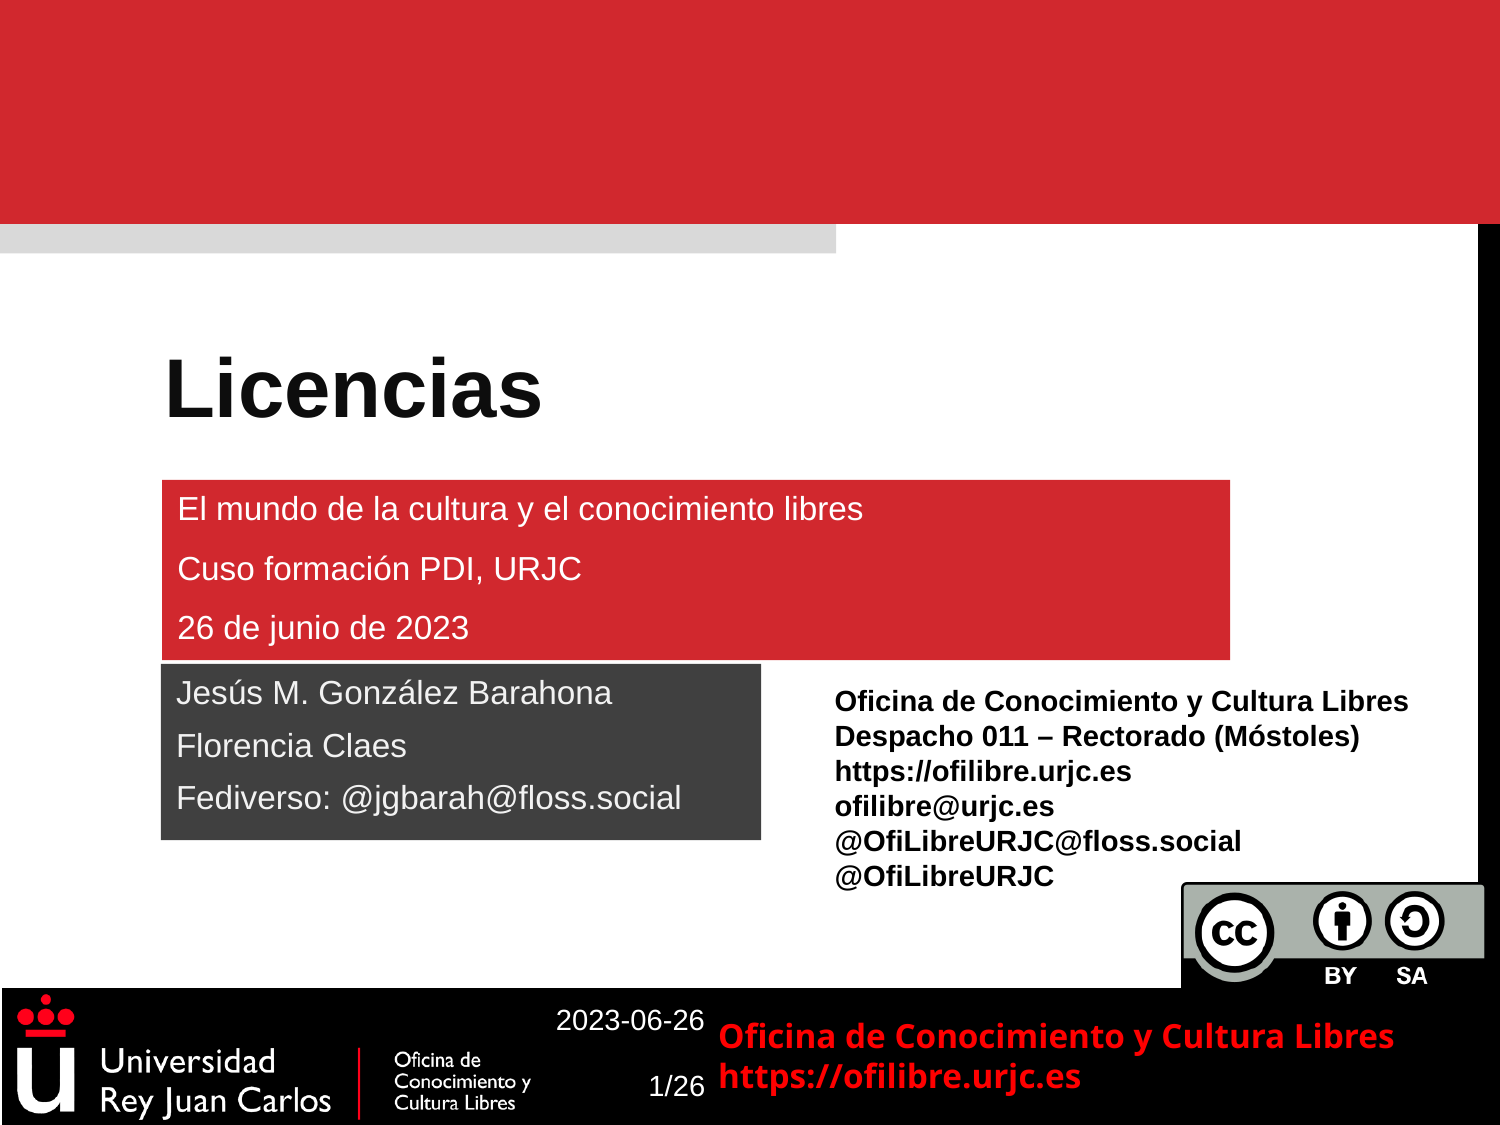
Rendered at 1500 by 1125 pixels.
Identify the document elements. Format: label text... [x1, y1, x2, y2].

text_box Jesús M. González Barahona Florencia Claes Fediverso: @jgbarah@floss.social [160, 663, 762, 841]
text_box El mundo de la cultura y el conocimiento libres Cuso formación PDI, URJC 26 de junio de 2023 [162, 479, 1231, 661]
text_box Licencias [149, 179, 1382, 521]
picture [1181, 882, 1486, 991]
text_box [0, 0, 1500, 224]
text_box Oficina de Conocimiento y Cultura Libres Despacho 011 – Rectorado (Móstoles) https://ofilibre.urjc.es ofilibre@urjc.es @OfiLibreURJC@floss.social @OfiLibreURJC [819, 675, 1441, 901]
picture [17, 994, 531, 1120]
